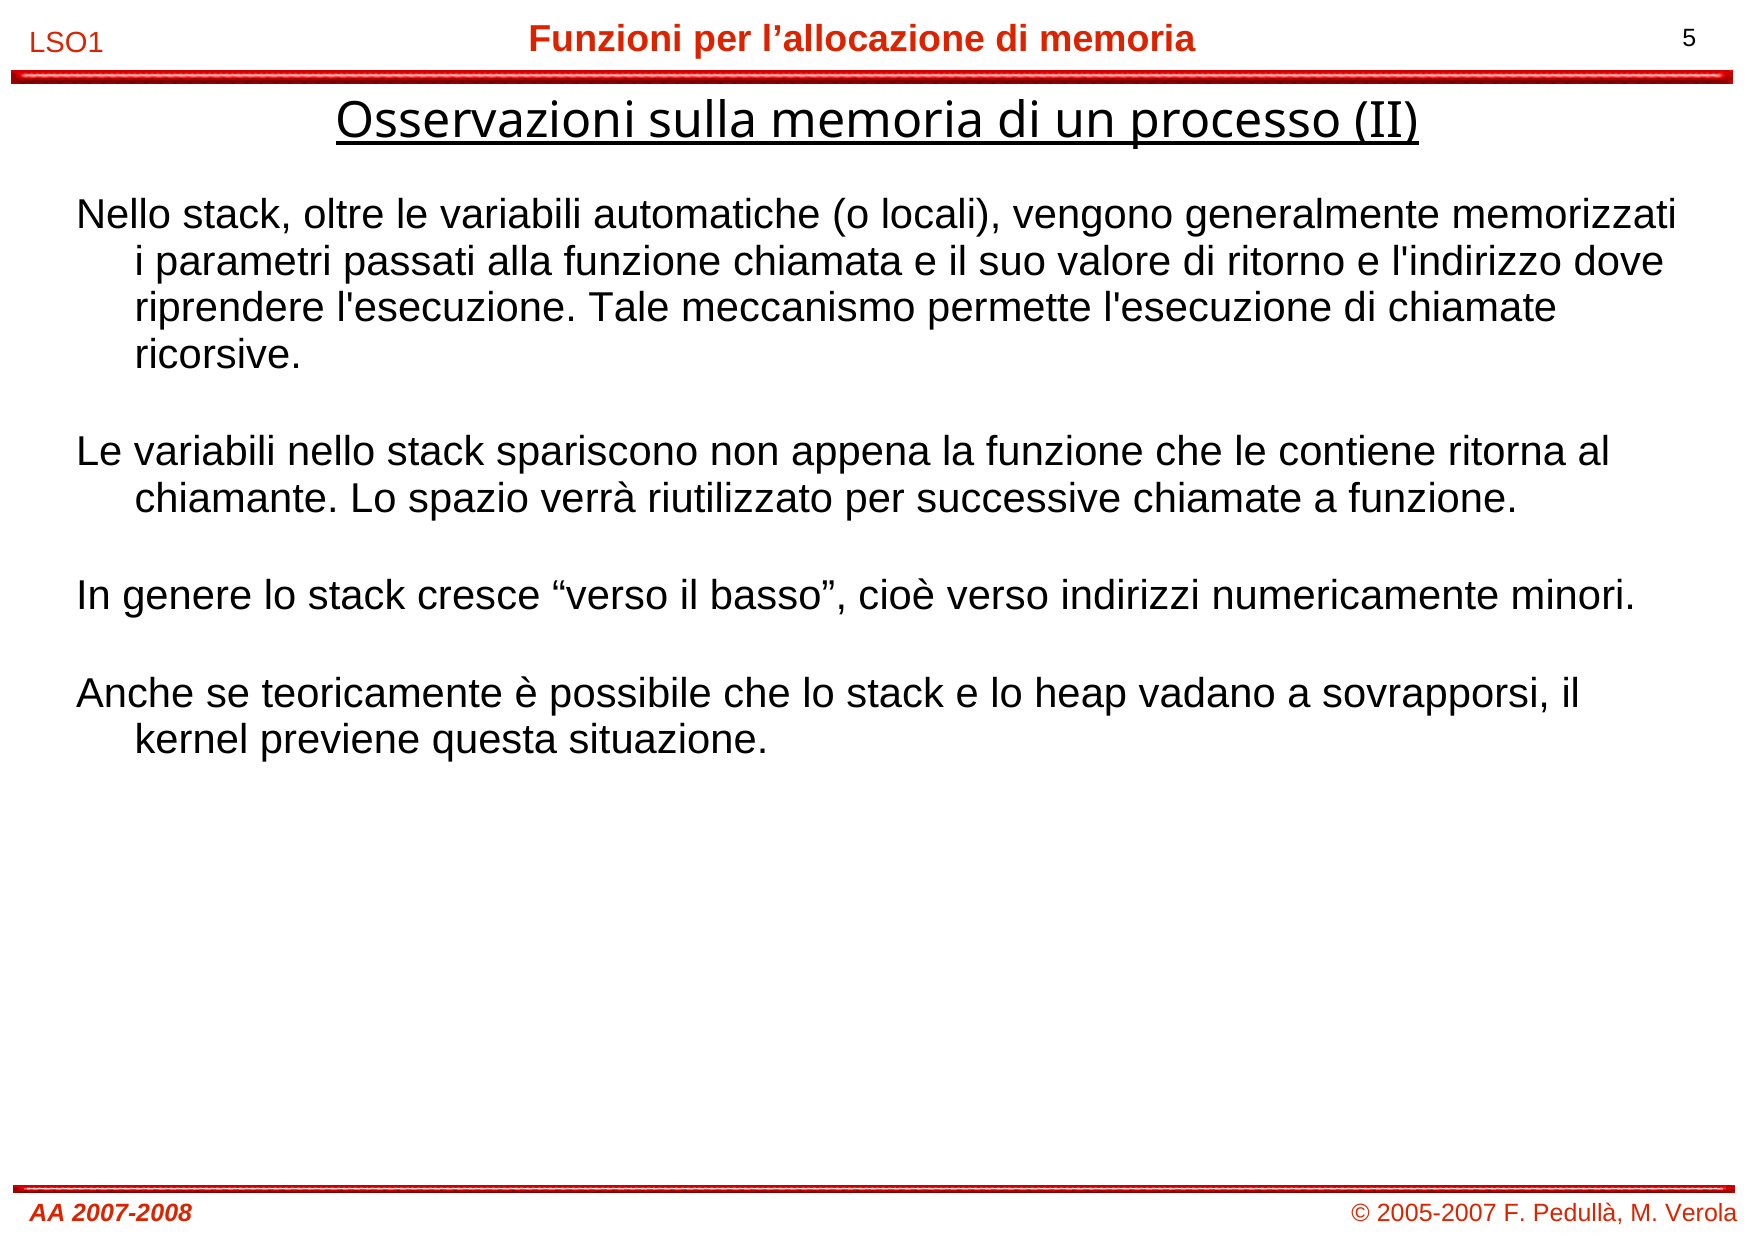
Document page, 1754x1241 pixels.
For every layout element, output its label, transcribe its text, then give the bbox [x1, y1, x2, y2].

picture [13, 1185, 1735, 1193]
picture [11, 70, 1733, 84]
title Osservazioni sulla memoria di un processo (II) [243, 72, 1511, 168]
list Nello stack, oltre le variabili automatiche (o locali), vengono generalmente memorizzati i parametri passati alla funzione chiamata e il suo valore di ritorno e l'indirizzo dove riprendere l'esecuzione. Tale meccanismo permette l'esecuzione di chiamate ricorsive. Le variabili nello stack spariscono non appena la funzione che le contiene ritorna al chiamante. Lo spazio verrà riutilizzato per successive chiamate a funzione. In genere lo stack cresce “verso il basso”, cioè verso indirizzi numericamente minori. Anche se teoricamente è possibile che lo stack e lo heap vadano a sovrapporsi, il kernel previene questa situazione. [58, 183, 1696, 877]
